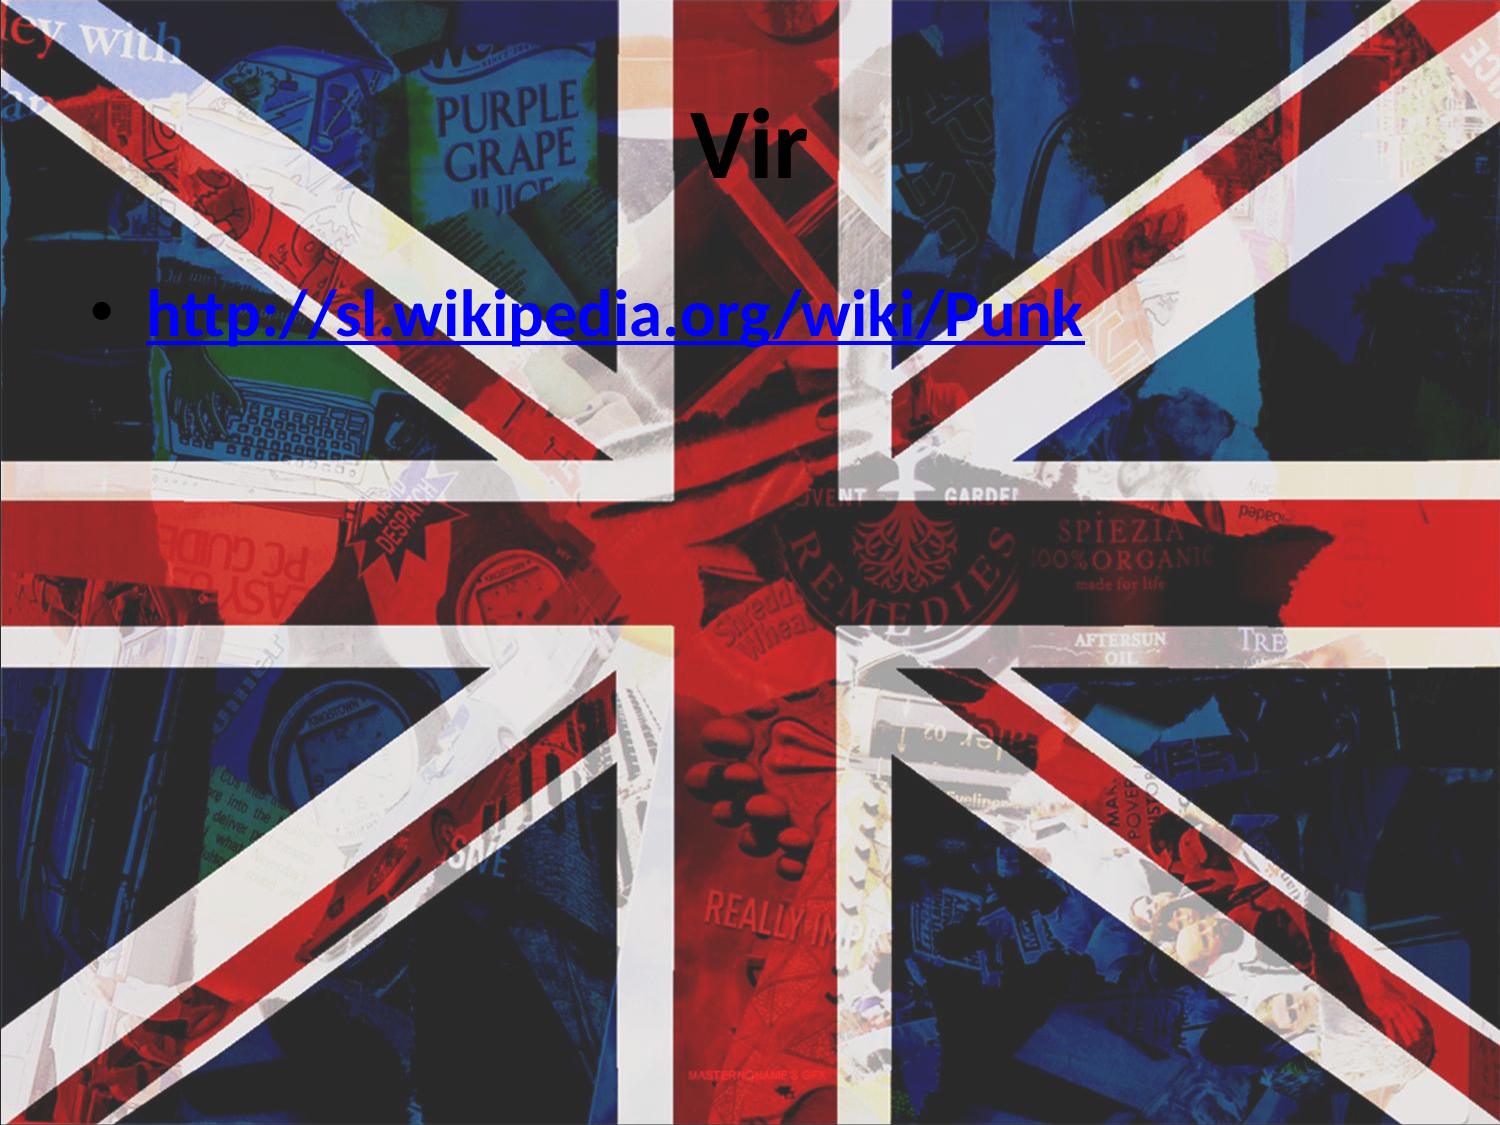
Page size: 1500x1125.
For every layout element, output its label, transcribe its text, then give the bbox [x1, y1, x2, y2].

title Vir [75, 45, 1425, 233]
list http://sl.wikipedia.org/wiki/Punk [75, 262, 1425, 1005]
